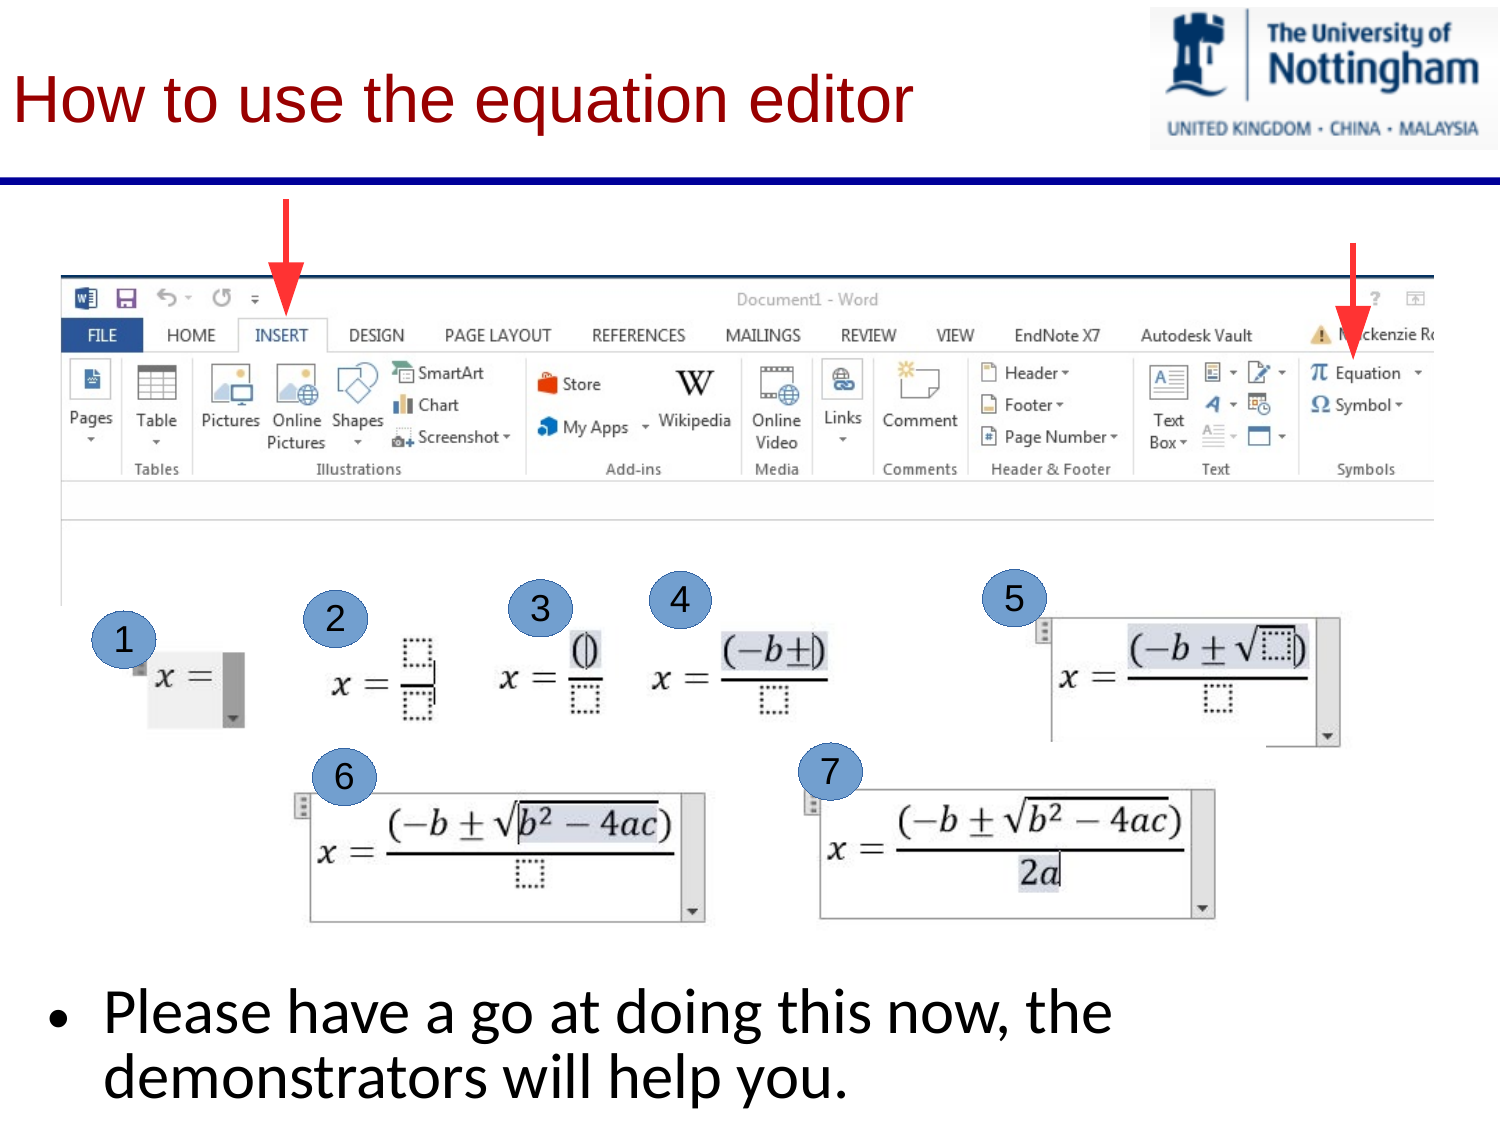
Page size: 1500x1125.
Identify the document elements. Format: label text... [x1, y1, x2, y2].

text_box Please have a go at doing this now, the demonstrators will help you. [32, 977, 1164, 1125]
picture [60, 275, 1434, 959]
text_box 5 [982, 569, 1047, 627]
text_box 6 [312, 748, 377, 806]
text_box 4 [649, 571, 712, 629]
text_box 3 [508, 579, 573, 637]
text_box 2 [303, 590, 368, 648]
title How to use the equation editor [12, 0, 1500, 202]
text_box 1 [91, 610, 157, 669]
text_box 7 [798, 742, 863, 801]
